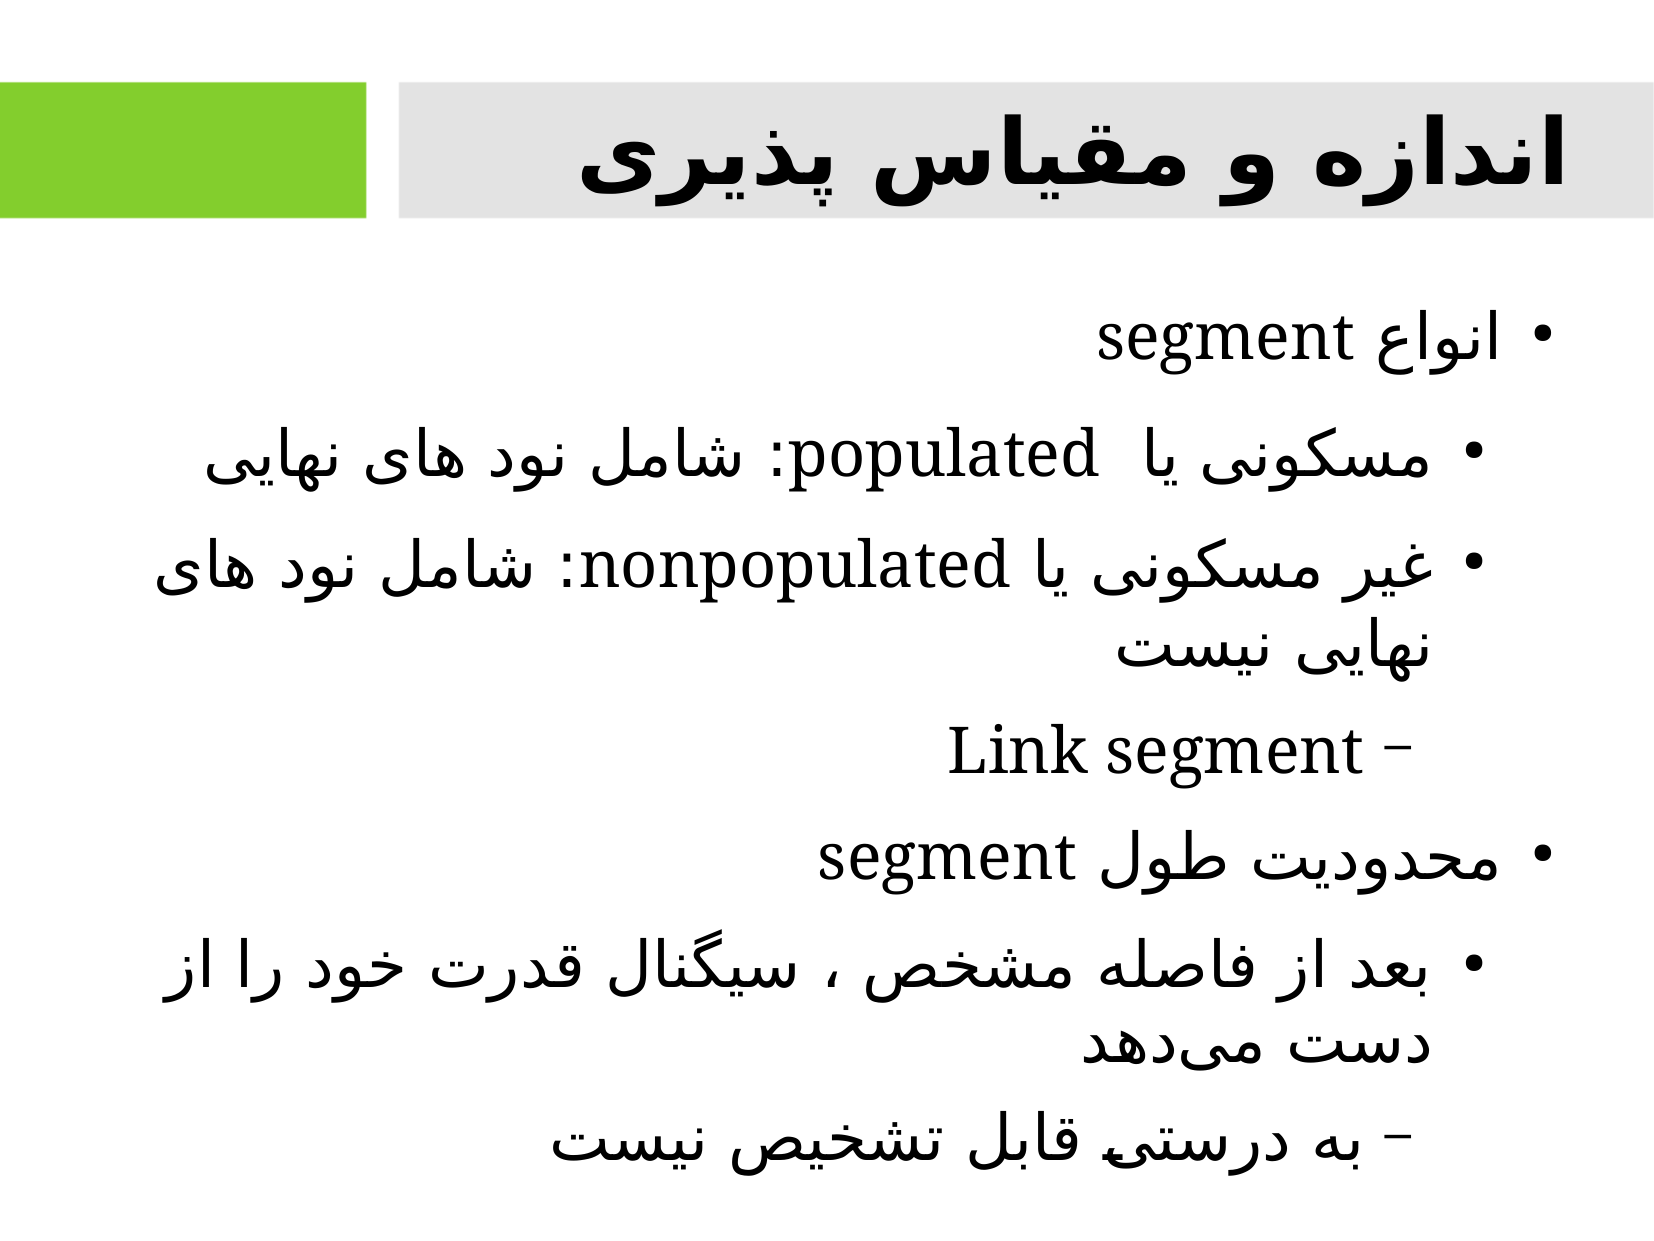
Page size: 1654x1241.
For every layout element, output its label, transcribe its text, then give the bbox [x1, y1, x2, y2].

picture [0, 0, 1654, 1241]
list انواع segment مسکونی یا populated: شامل نود های نهایی غیر مسکونی یا nonpopulated: شامل نود های نهایی نیست Link segment محدودیت طول segment بعد از فاصله مشخص ، سیگنال قدرت خود را از دست می‌دهد به درستی قابل تشخیص نیست [82, 290, 1571, 1182]
title اندازه و مقیاس پذیری [82, 49, 1571, 257]
